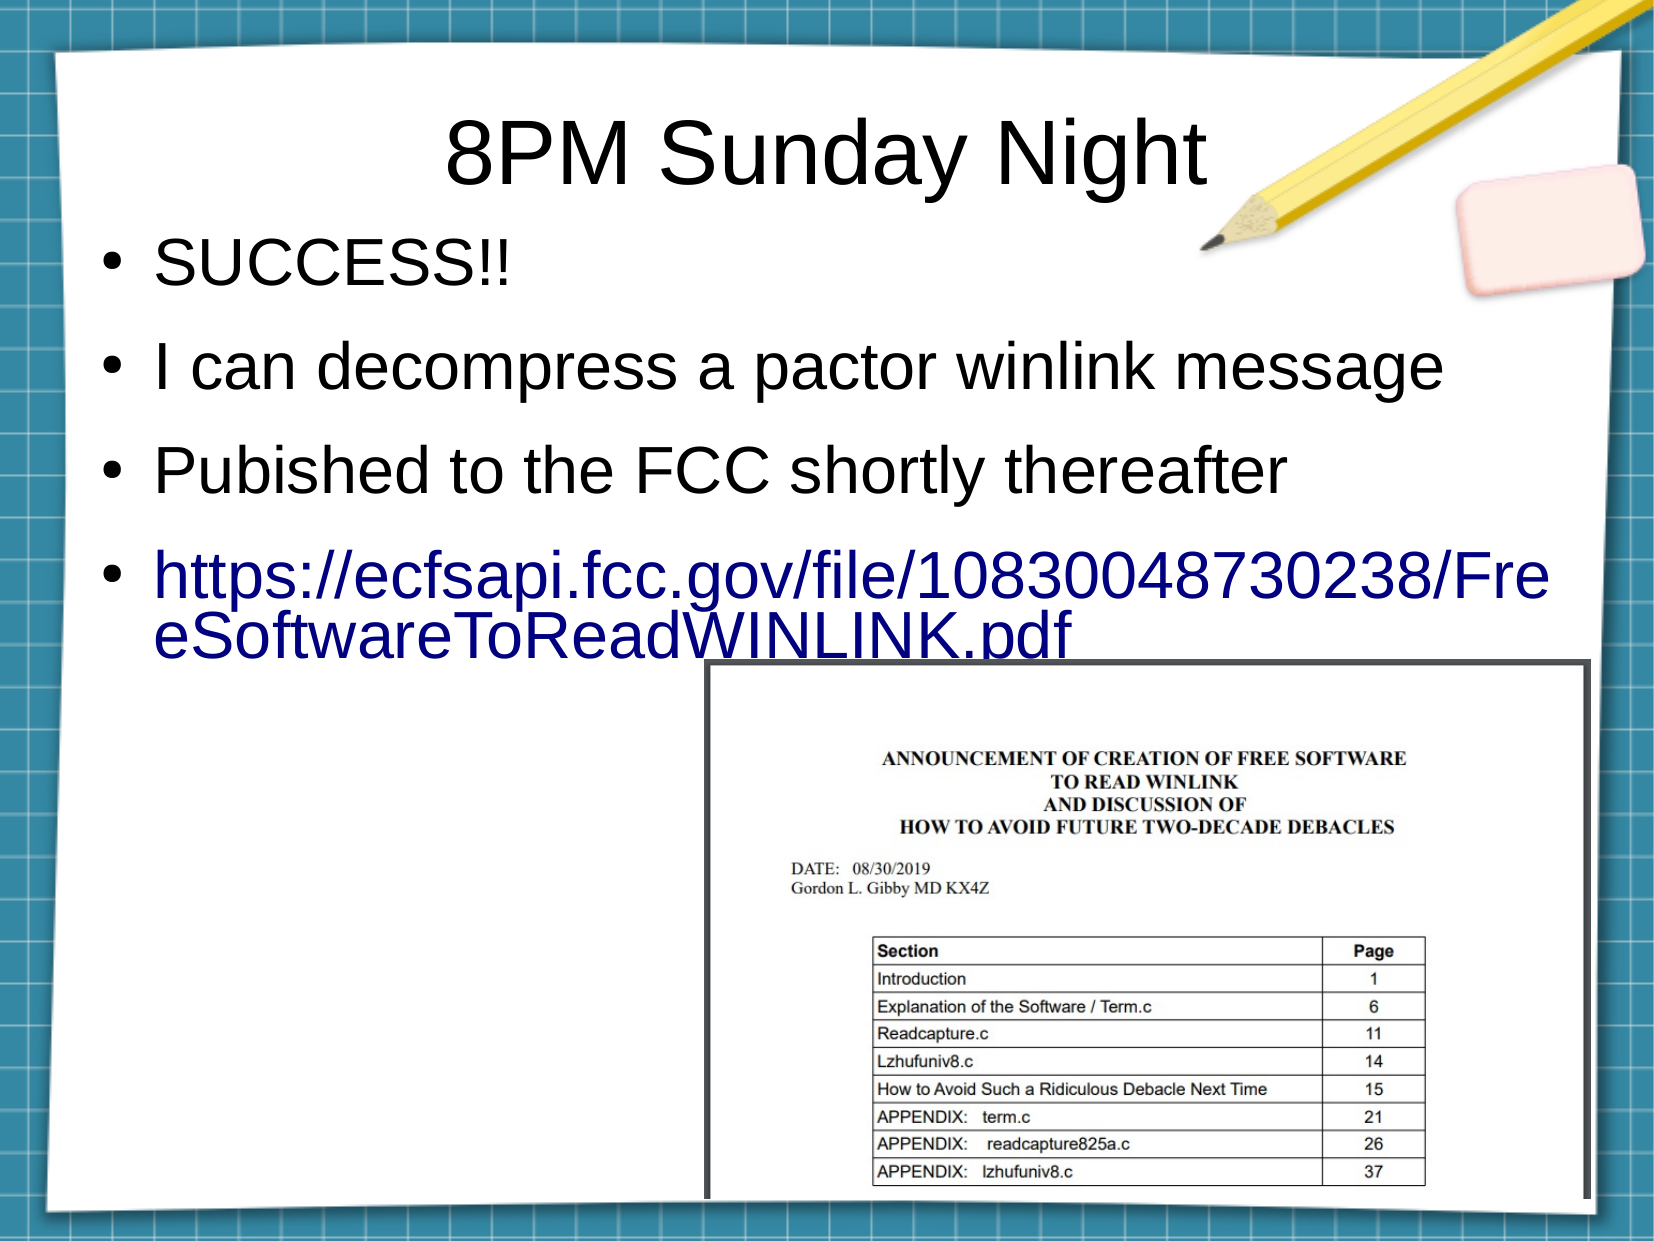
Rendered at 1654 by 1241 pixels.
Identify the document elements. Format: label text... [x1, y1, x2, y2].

title 8PM Sunday Night [82, 49, 1571, 225]
picture [0, 0, 1654, 1241]
list SUCCESS!! I can decompress a pactor winlink message Pubished to the FCC shortly thereafter https://ecfsapi.fcc.gov/file/10830048730238/FreeSoftwareToReadWINLINK.pdf [82, 225, 1571, 945]
